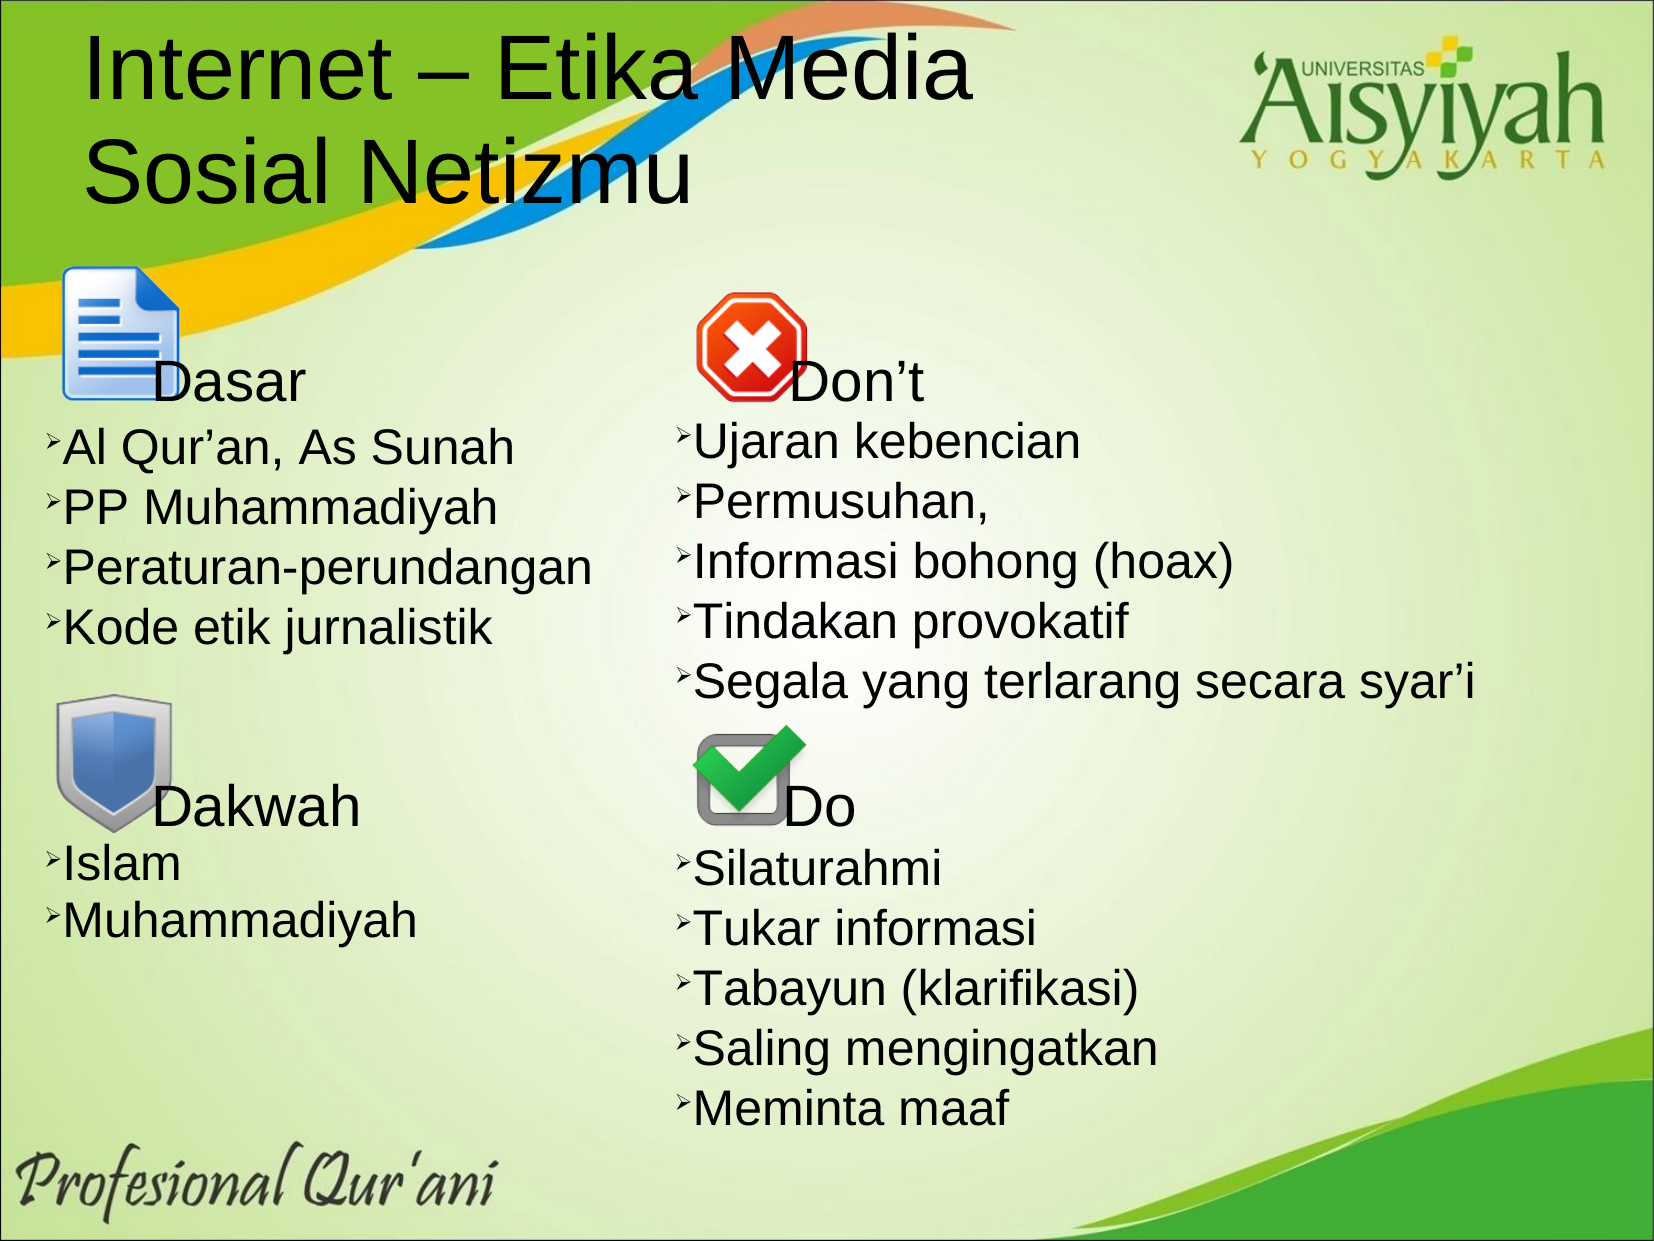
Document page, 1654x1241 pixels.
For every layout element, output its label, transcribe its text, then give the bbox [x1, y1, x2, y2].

text_box Ujaran kebencian Permusuhan, Informasi bohong (hoax) Tindakan provokatif Segala yang terlarang secara syar’i [675, 408, 1594, 720]
text_box Silaturahmi Tukar informasi Tabayun (klarifikasi) Saling mengingatkan Meminta maaf [674, 835, 1590, 1136]
text_box Islam Muhammadiyah [29, 828, 612, 960]
text_box Dakwah [120, 766, 393, 852]
text_box Al Qur’an, As Sunah PP Muhammadiyah Peraturan-perundangan Kode etik jurnalistik [29, 406, 631, 662]
text_box Do [751, 766, 889, 852]
title Internet – Etika Media Sosial Netizmu [82, 13, 1229, 228]
text_box Don’t [757, 341, 957, 427]
text_box Dasar [120, 341, 339, 427]
picture [0, 0, 1654, 1241]
